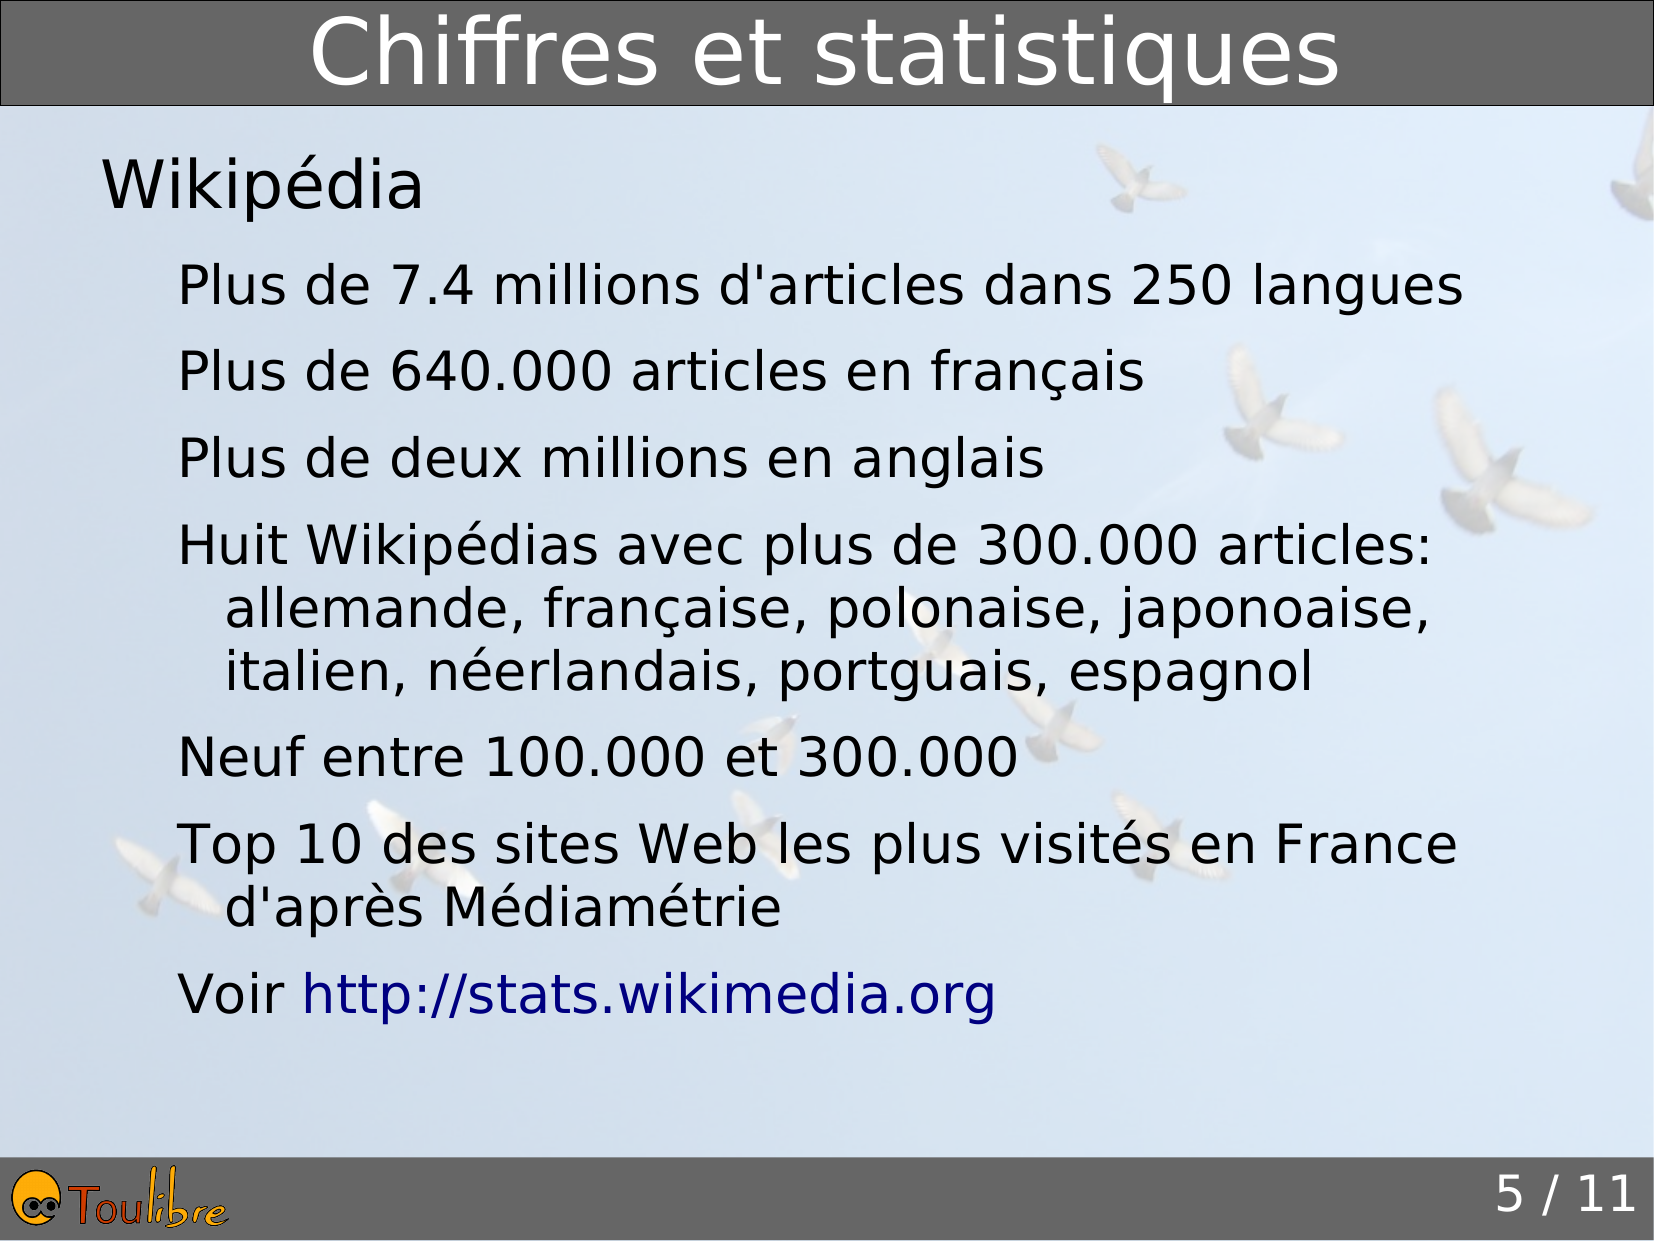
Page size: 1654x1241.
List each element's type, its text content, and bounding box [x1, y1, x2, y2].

list Wikipédia Plus de 7.4 millions d'articles dans 250 langues Plus de 640.000 articles en français Plus de deux millions en anglais Huit Wikipédias avec plus de 300.000 articles: allemande, française, polonaise, japonoaise, italien, néerlandais, portguais, espagnol Neuf entre 100.000 et 300.000 Top 10 des sites Web les plus visités en France d'après Médiamétrie Voir http://stats.wikimedia.org [82, 146, 1571, 1094]
picture [11, 1165, 229, 1228]
title Chiffres et statistiques [0, 0, 1654, 107]
